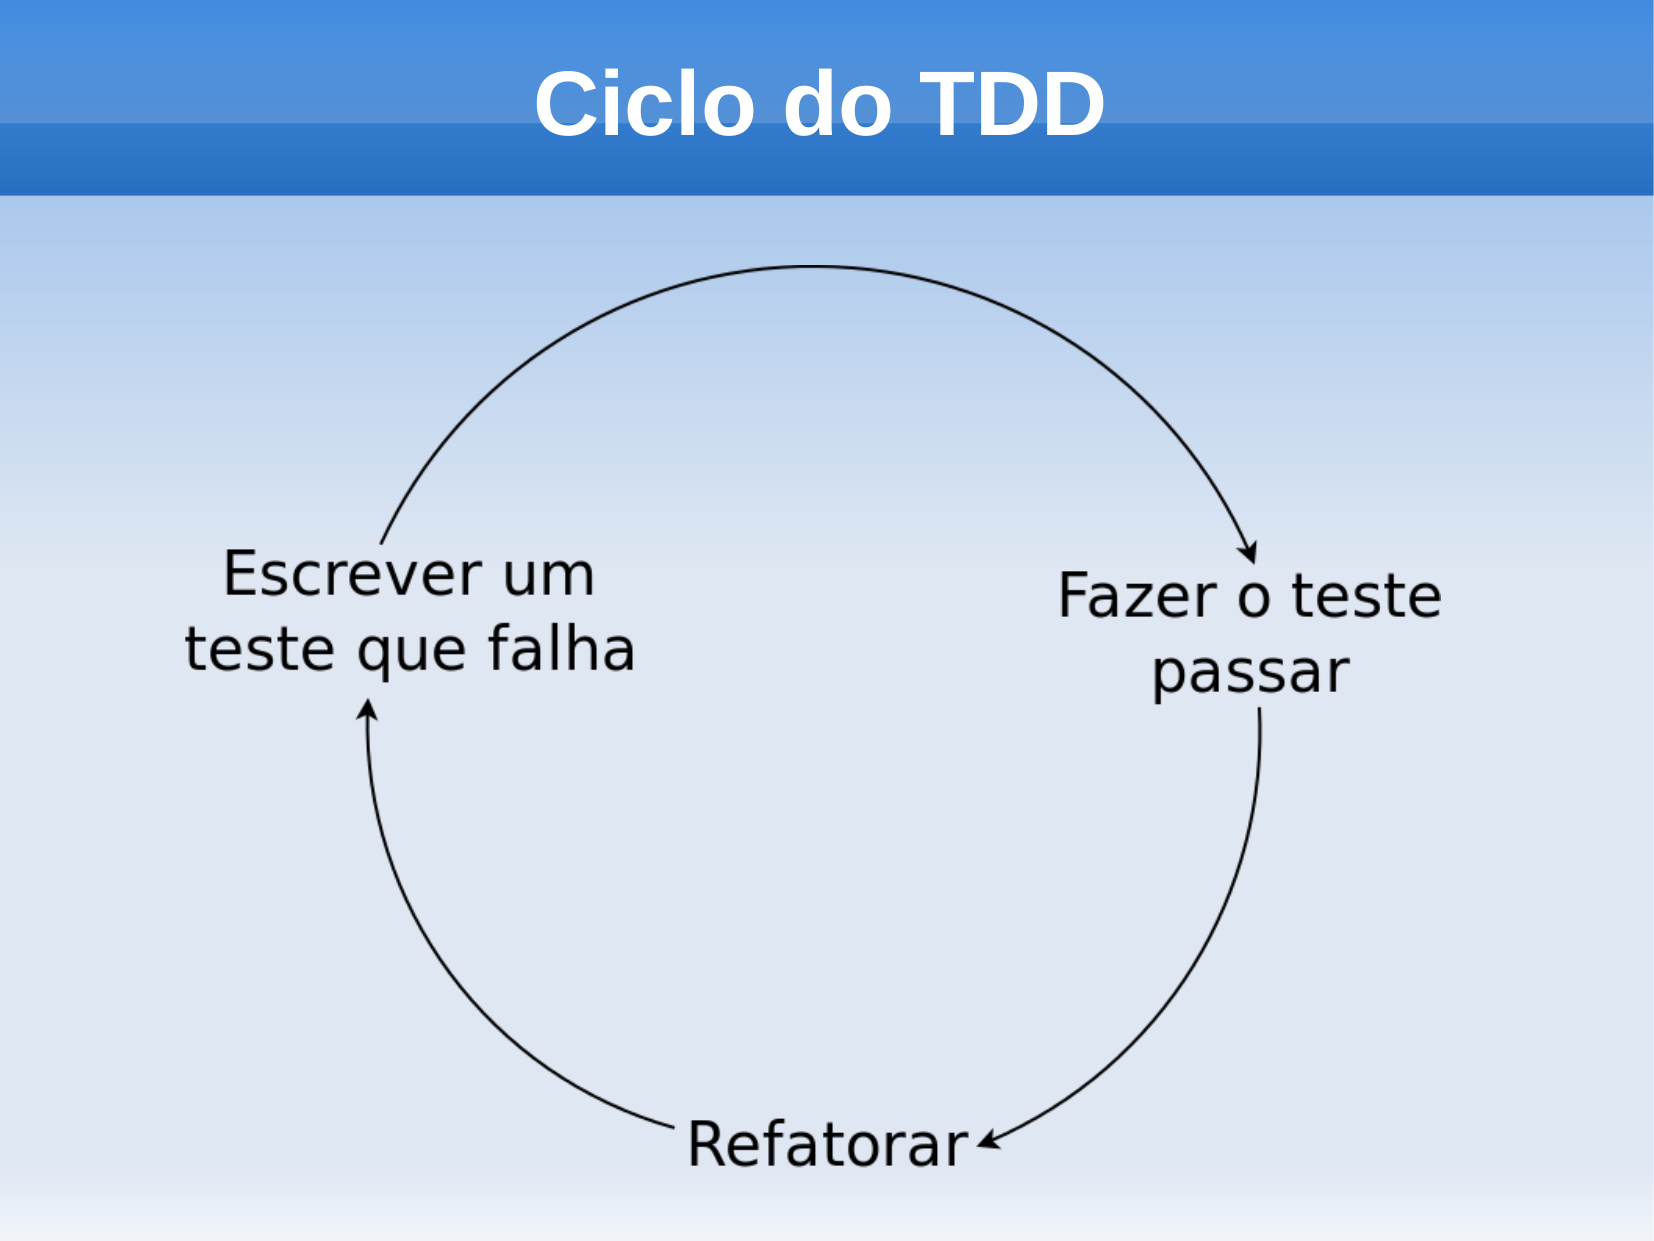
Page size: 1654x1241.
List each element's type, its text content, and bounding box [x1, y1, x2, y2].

title Ciclo do TDD [76, 0, 1565, 208]
picture [0, 0, 1654, 1241]
